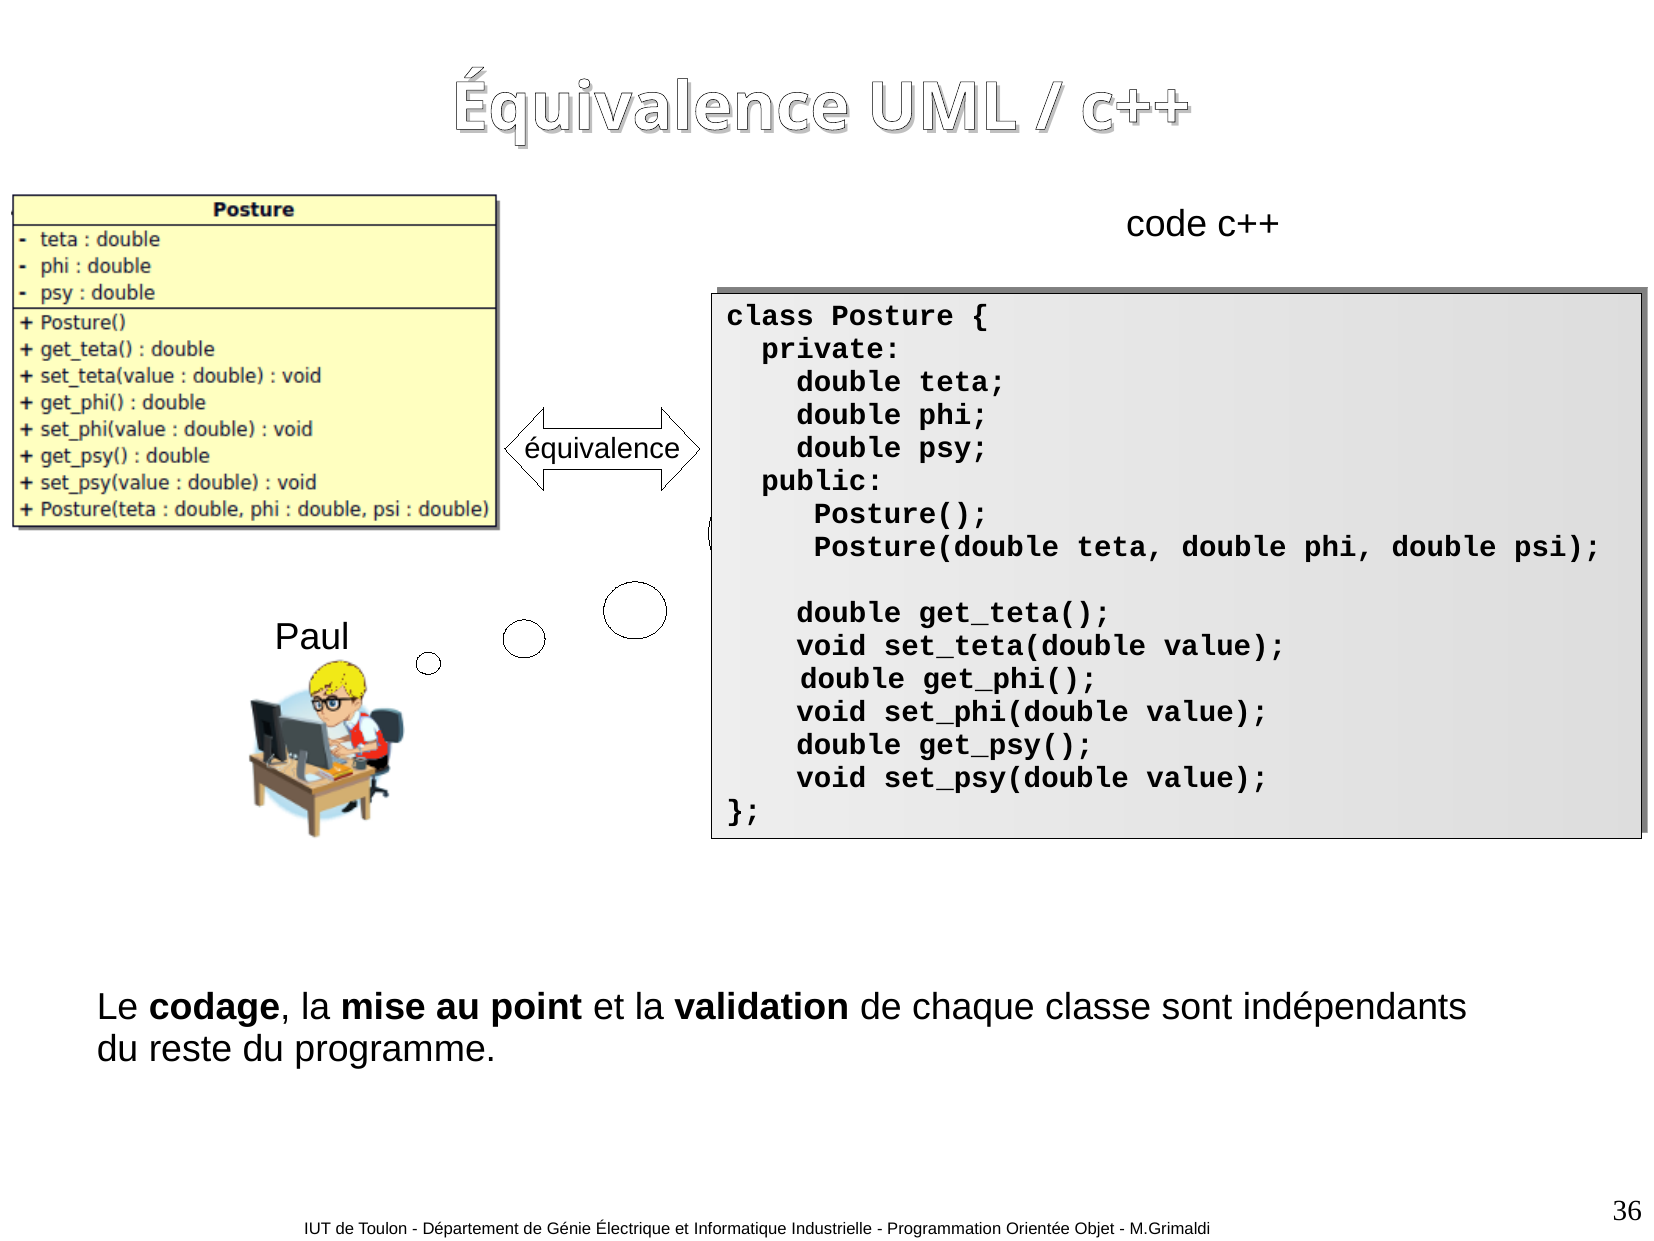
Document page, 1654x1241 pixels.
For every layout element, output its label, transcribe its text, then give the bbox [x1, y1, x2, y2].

title Équivalence UML / c++ [76, 0, 1565, 208]
text_box Le codage, la mise au point et la validation de chaque classe sont indépendants du reste du programme. [82, 978, 1524, 1077]
text_box code c++ [1111, 194, 1296, 257]
text_box [503, 619, 546, 658]
text_box class Posture { private: double teta; double phi; double psy; public: Posture(); Posture(double teta, double phi, double psi); double get_teta(); void set_teta(double value); double get_phi(); void set_phi(double value); double get_psy(); void set_psy(double value); }; [711, 293, 1642, 839]
text_box équivalence [504, 407, 700, 491]
picture [248, 652, 405, 839]
picture [11, 190, 508, 532]
text_box Paul [259, 608, 365, 652]
text_box [603, 581, 667, 639]
text_box [416, 652, 441, 675]
